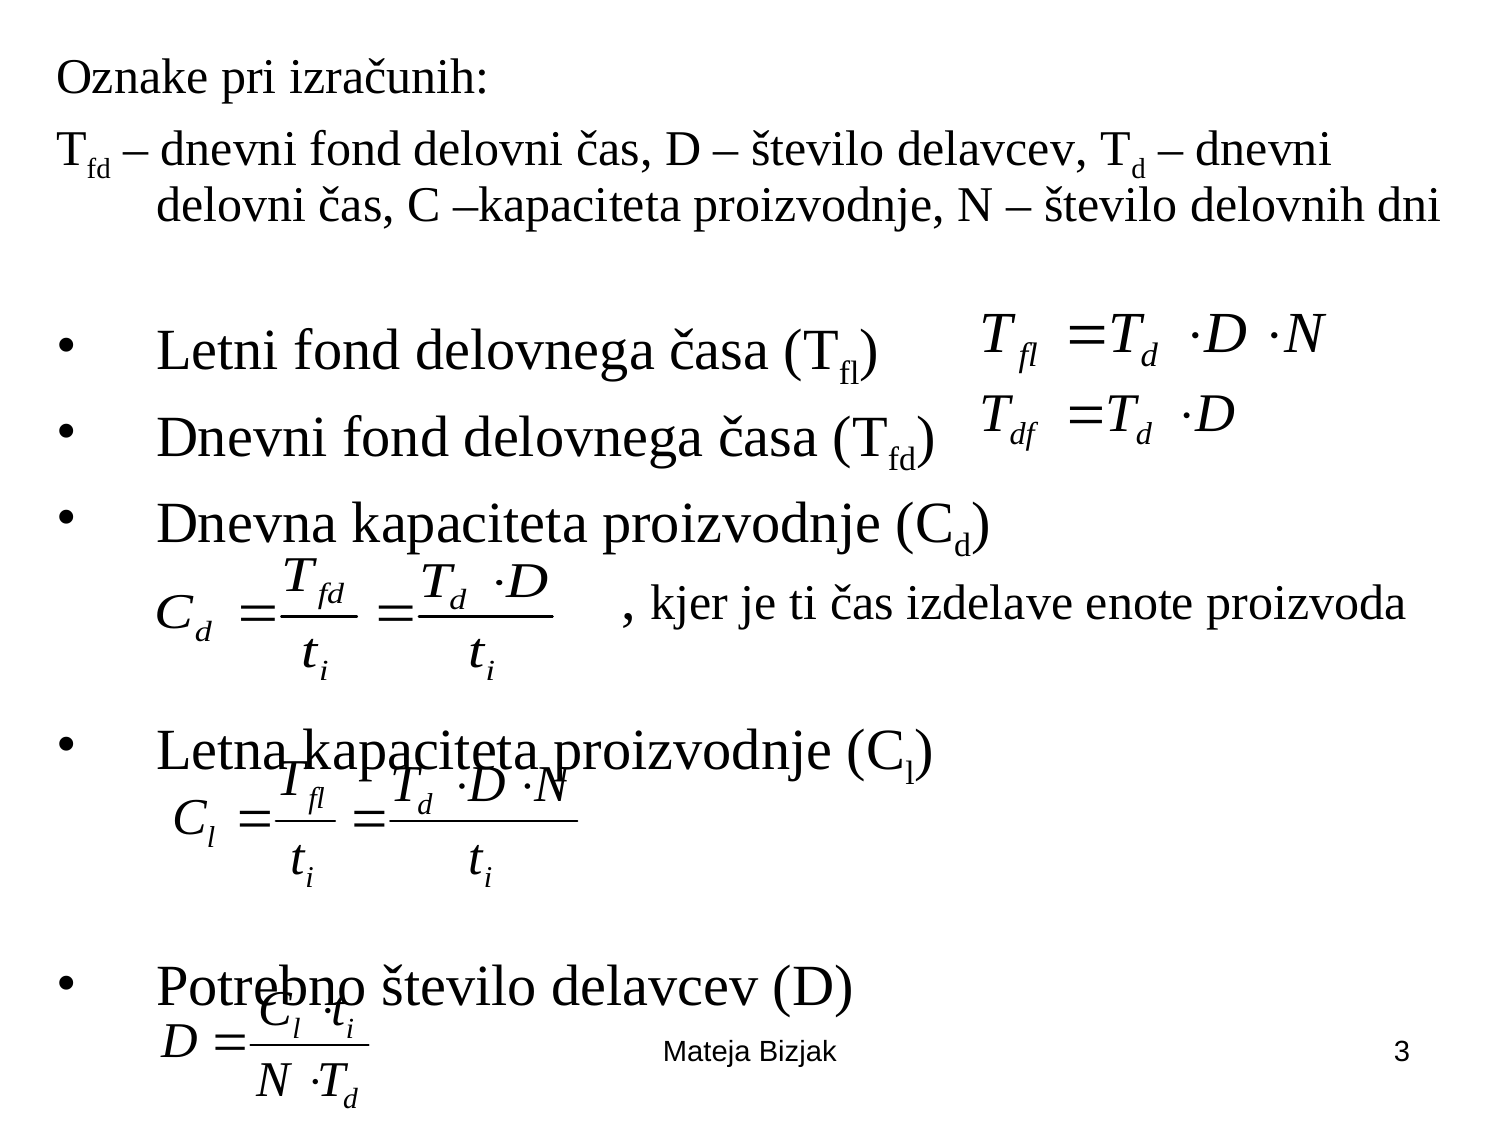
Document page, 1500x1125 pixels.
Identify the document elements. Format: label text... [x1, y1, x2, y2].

chart [165, 743, 590, 899]
list Oznake pri izračunih: Tfd – dnevni fond delovni čas, D – število delavcev, Td – dnevni delovni čas, C –kapaciteta proizvodnje, N – število delovnih dni Letni fond delovnega časa (Tfl) Dnevni fond delovnega časa (Tfd) Dnevna kapaciteta proizvodnje (Cd) , kjer je ti čas izdelave enote proizvoda Letna kapaciteta proizvodnje (Cl) Potrebno število delavcev (D) [41, 42, 1500, 1125]
chart [151, 978, 380, 1125]
chart [974, 294, 1341, 463]
chart [147, 541, 566, 692]
